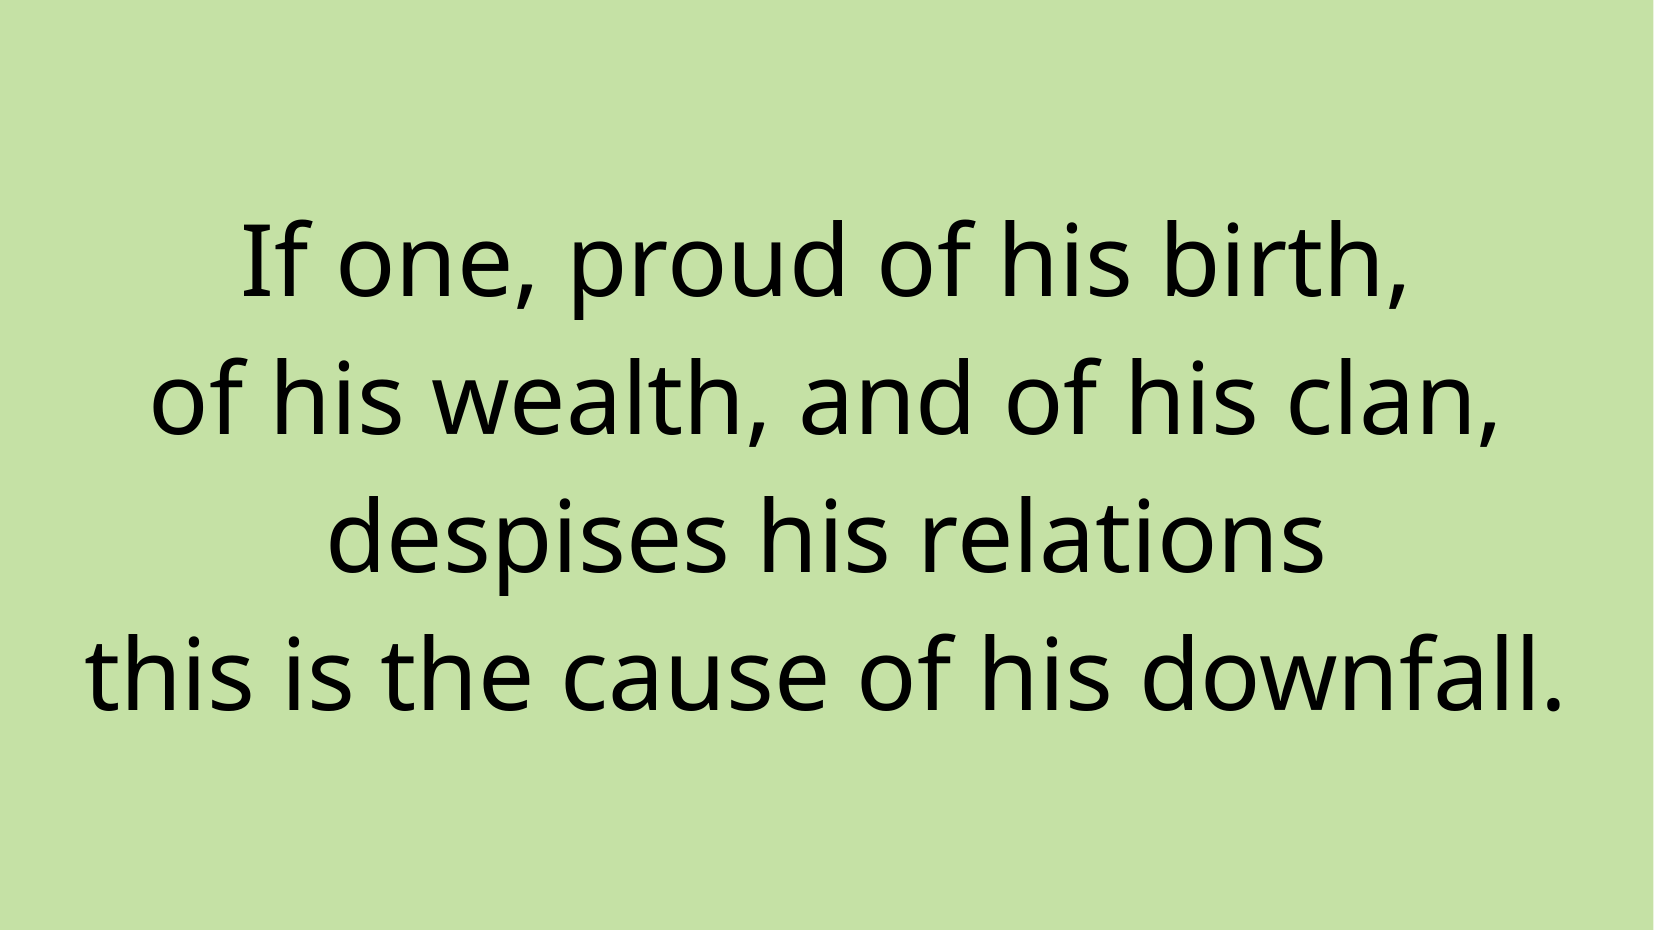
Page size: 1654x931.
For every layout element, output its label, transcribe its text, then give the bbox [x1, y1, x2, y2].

subtitle If one, proud of his birth, of his wealth, and of his clan, despises his relations this is the cause of his downfall. [82, 0, 1571, 931]
